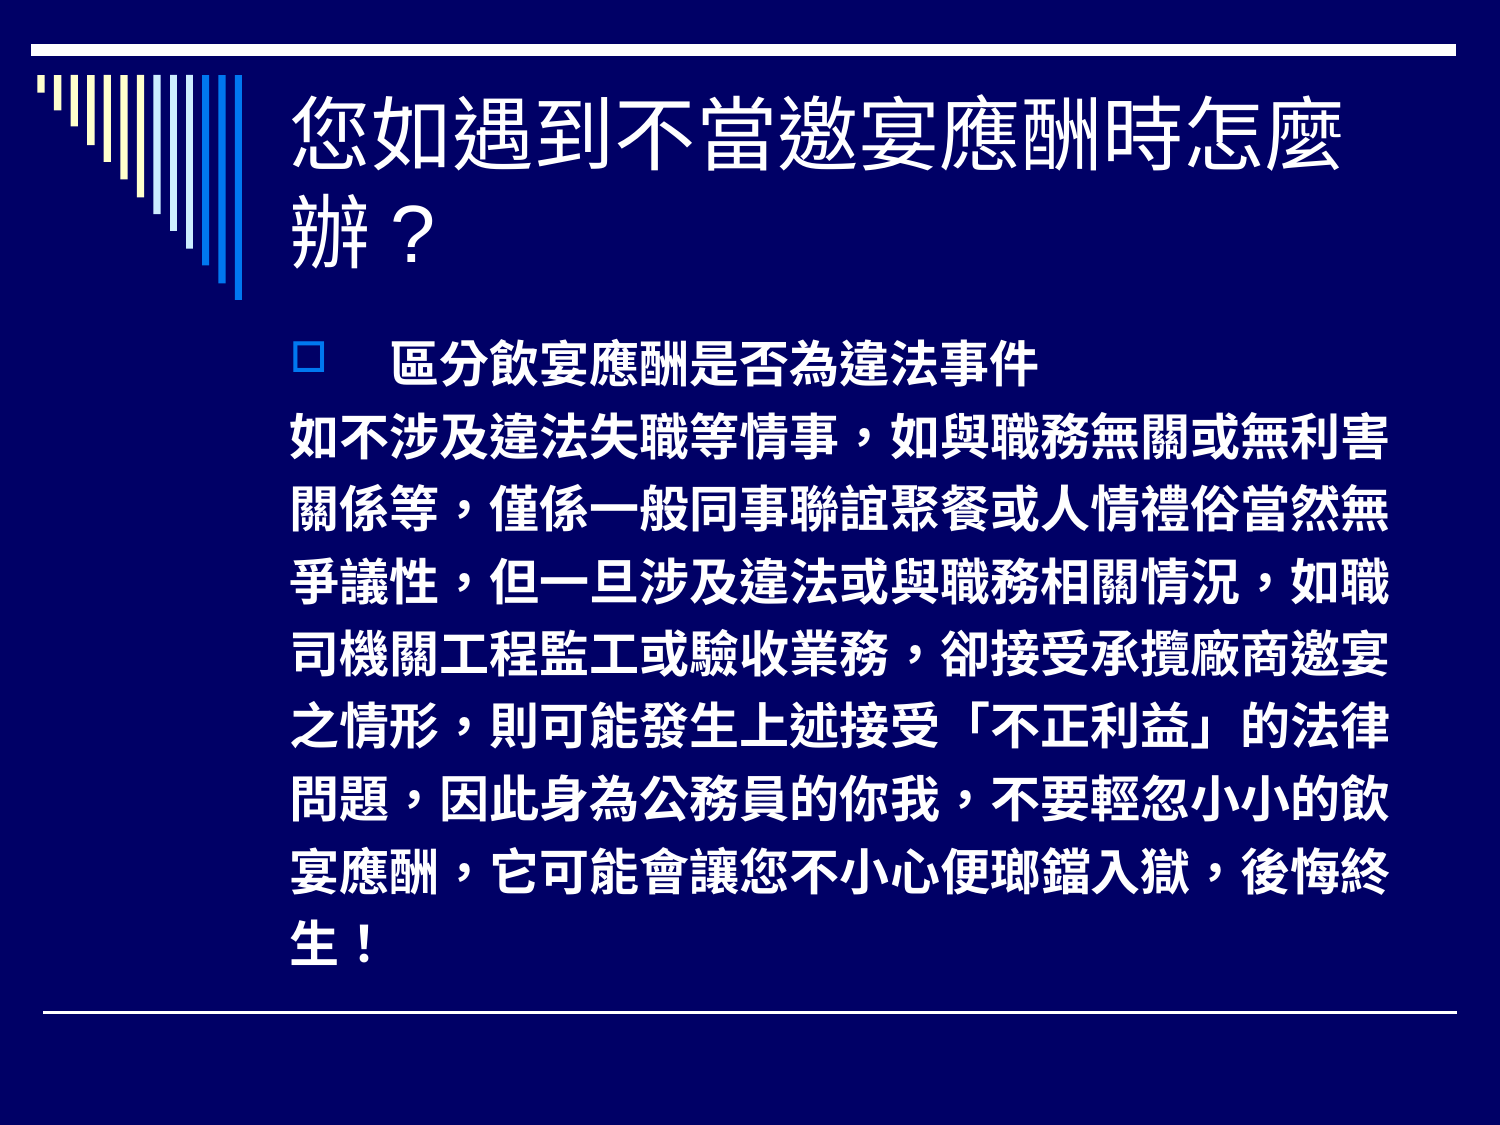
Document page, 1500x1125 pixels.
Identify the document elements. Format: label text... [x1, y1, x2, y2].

title 您如遇到不當邀宴應酬時怎麼辦? [274, 75, 1425, 288]
list 區分飲宴應酬是否為違法事件 如不涉及違法失職等情事，如與職務無關或無利害 關係等，僅係一般同事聯誼聚餐或人情禮俗當然無 爭議性，但一旦涉及違法或與職務相關情況，如職 司機關工程監工或驗收業務，卻接受承攬廠商邀宴 之情形，則可能發生上述接受「不正利益」的法律 問題，因此身為公務員的你我，不要輕忽小小的飲 宴應酬，它可能會讓您不小心便瑯鐺入獄，後悔終 生！ [274, 324, 1425, 1000]
